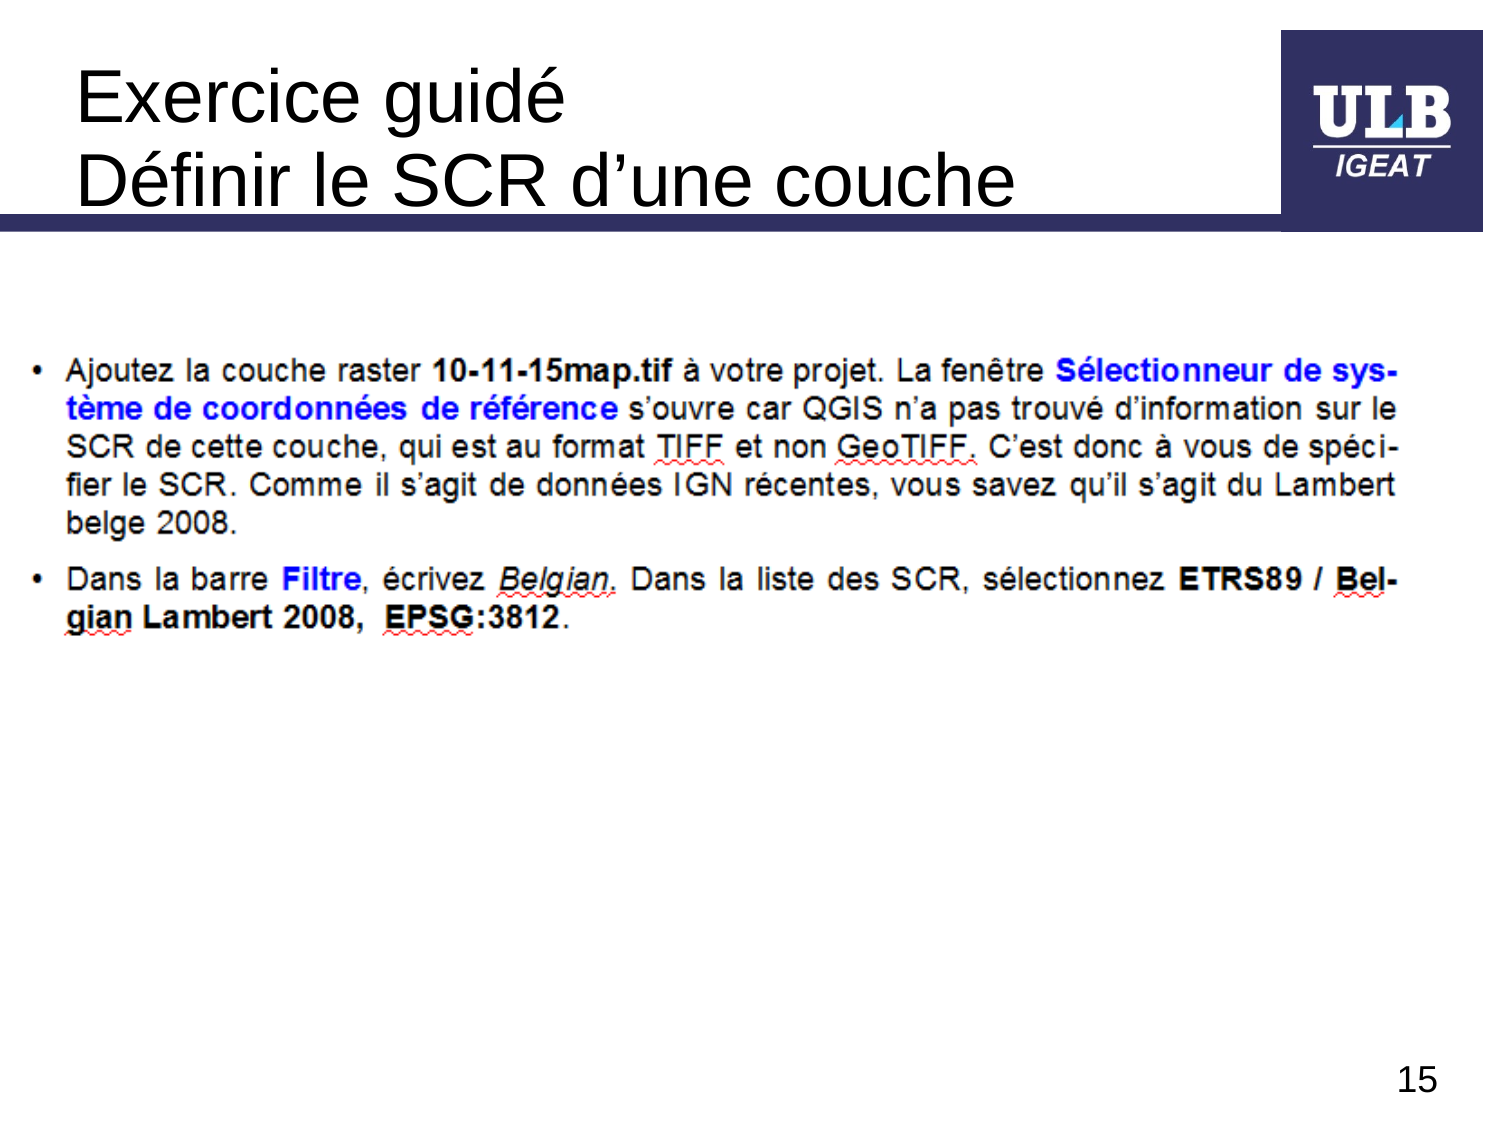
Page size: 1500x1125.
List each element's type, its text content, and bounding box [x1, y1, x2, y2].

picture [1281, 30, 1483, 232]
picture [14, 342, 1437, 674]
title Exercice guidé Définir le SCR d’une couche [75, 44, 1425, 233]
